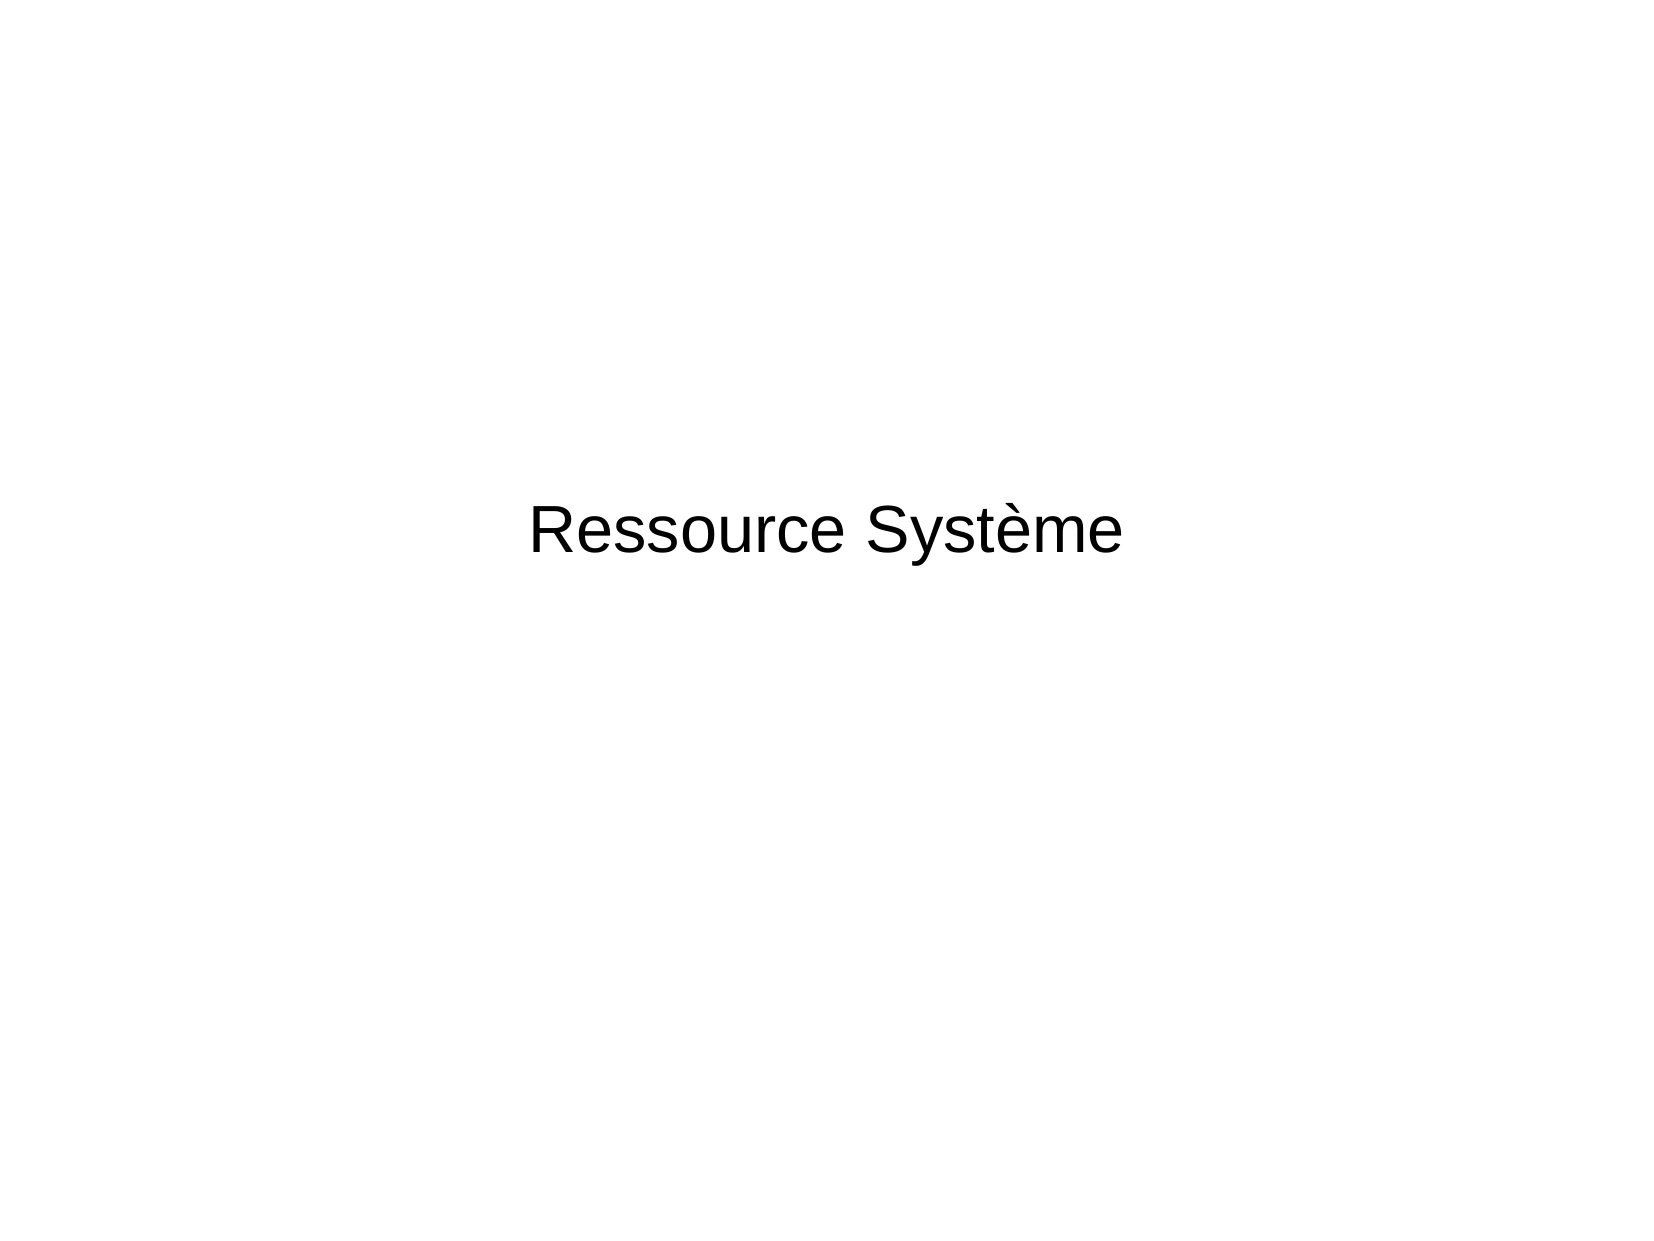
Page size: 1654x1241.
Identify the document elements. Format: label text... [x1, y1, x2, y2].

subtitle Ressource Système [82, 49, 1571, 1010]
